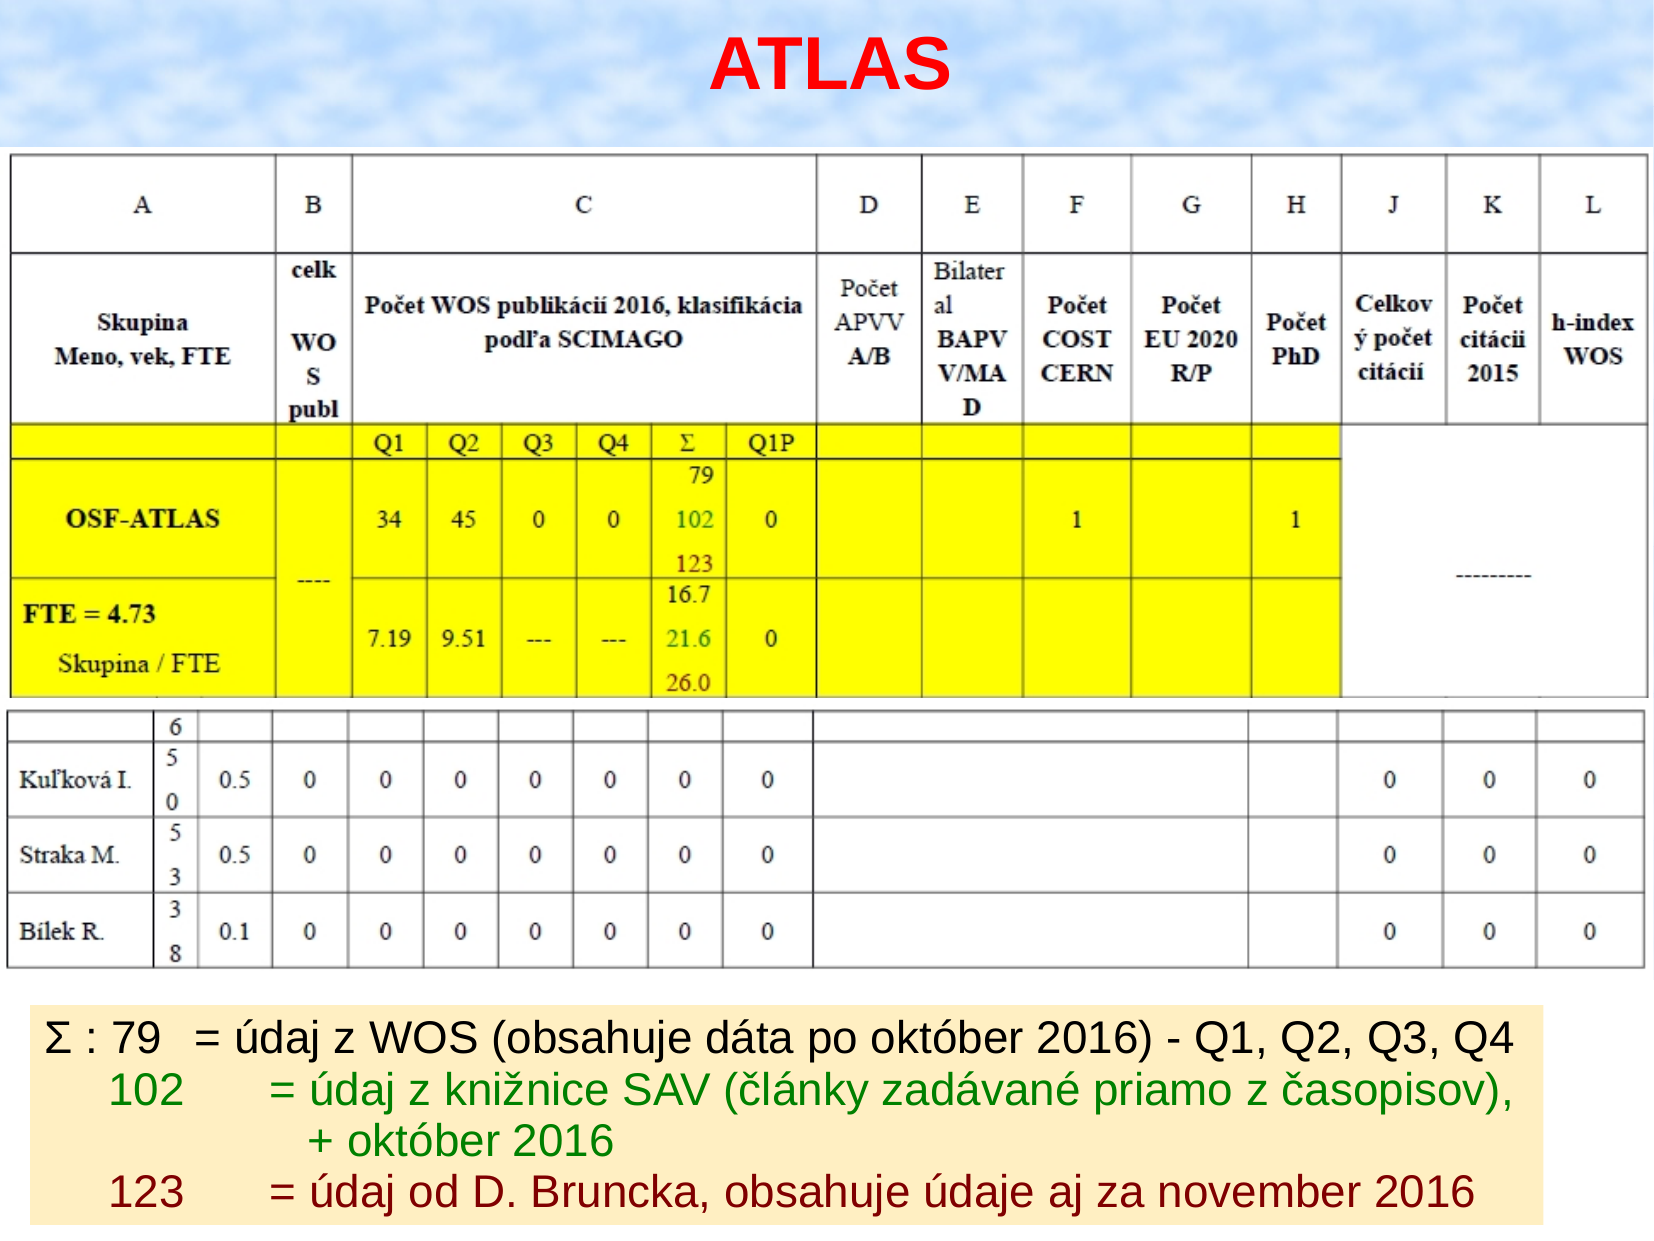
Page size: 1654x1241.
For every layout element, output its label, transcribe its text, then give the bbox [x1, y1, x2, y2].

text_box [0, 980, 1654, 1241]
title ATLAS [86, 12, 1576, 115]
picture [0, 0, 1654, 980]
text_box Σ : 79 = údaj z WOS (obsahuje dáta po október 2016) - Q1, Q2, Q3, Q4 102 = údaj z knižnice SAV (články zadávané priamo z časopisov), + október 2016 123 = údaj od D. Bruncka, obsahuje údaje aj za november 2016 [30, 1005, 1542, 1225]
